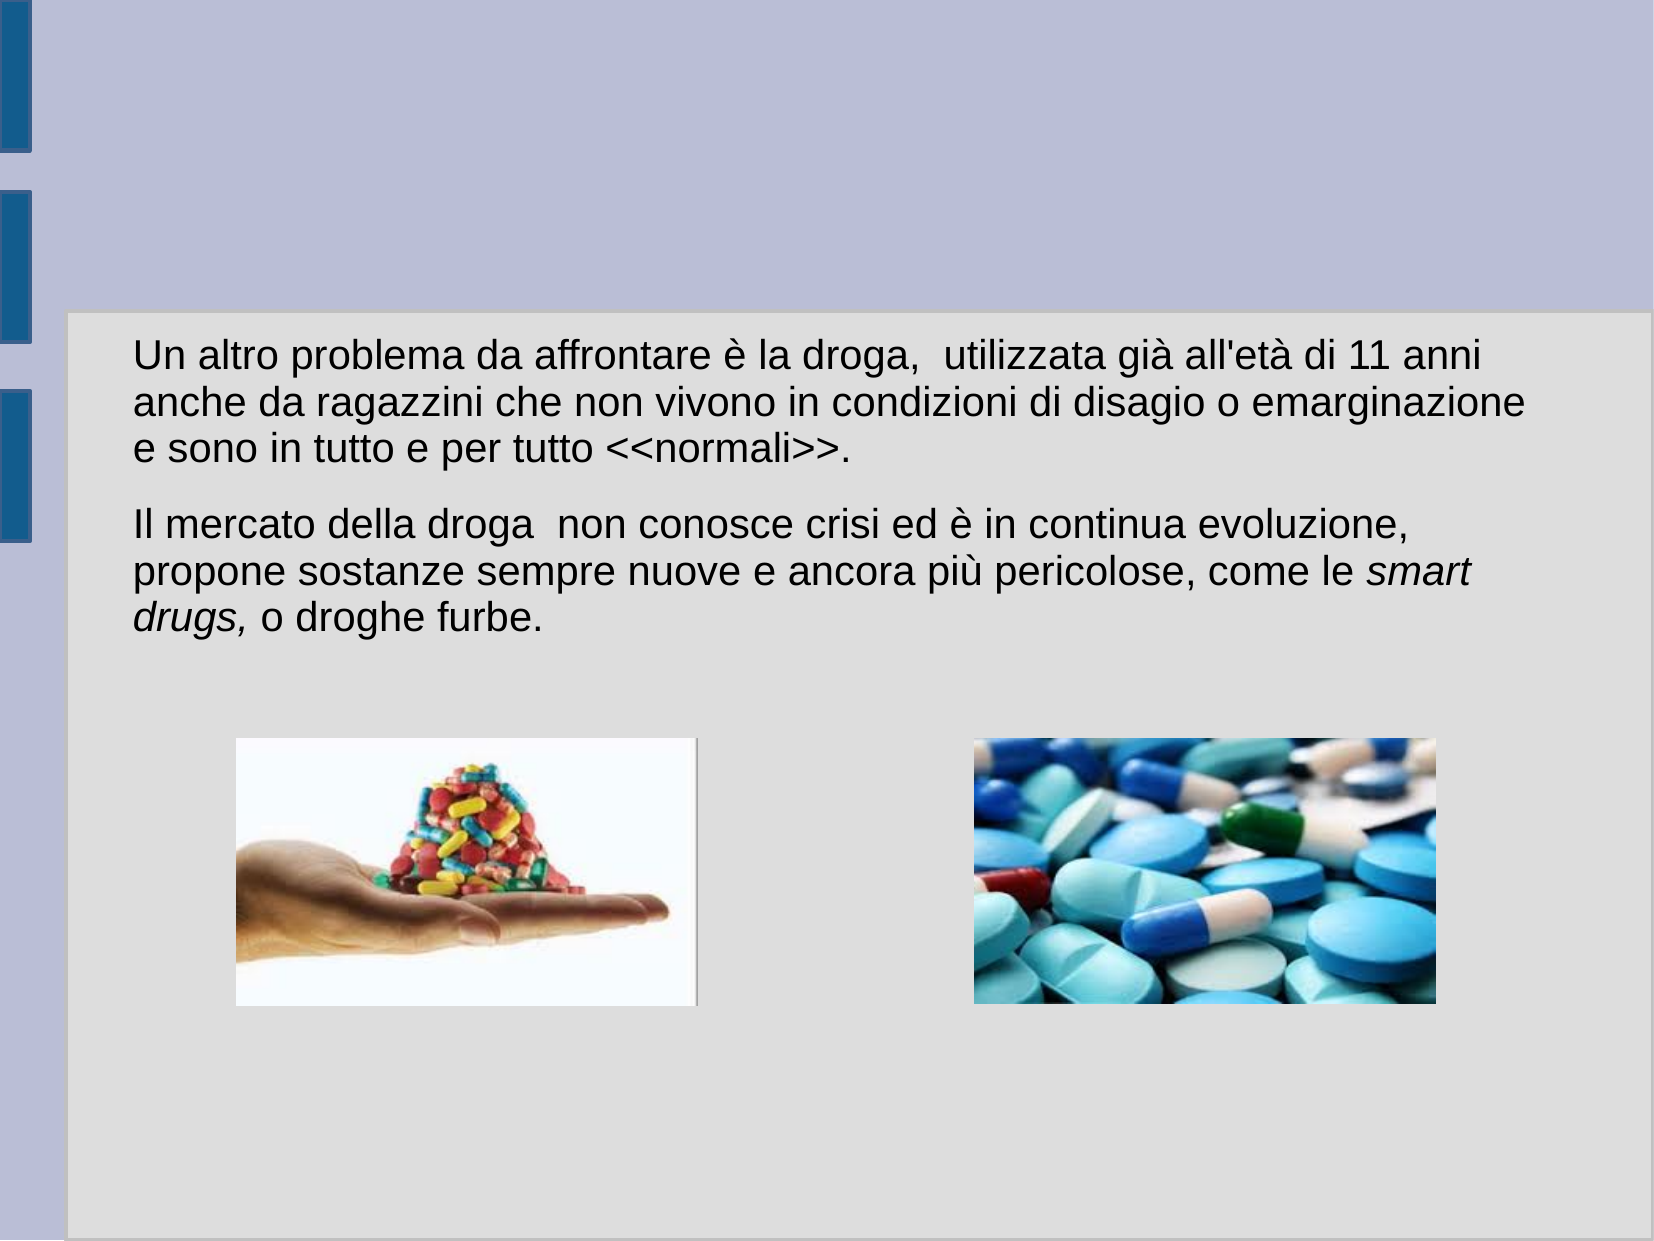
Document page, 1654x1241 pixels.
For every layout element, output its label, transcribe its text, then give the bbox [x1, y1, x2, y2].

picture [236, 738, 698, 1006]
picture [974, 738, 1436, 1004]
list Un altro problema da affrontare è la droga, utilizzata già all'età di 11 anni anche da ragazzini che non vivono in condizioni di disagio o emarginazione e sono in tutto e per tutto <<normali>>. Il mercato della droga non conosce crisi ed è in continua evoluzione, propone sostanze sempre nuove e ancora più pericolose, come le smart drugs, o droghe furbe. [118, 324, 1558, 1106]
